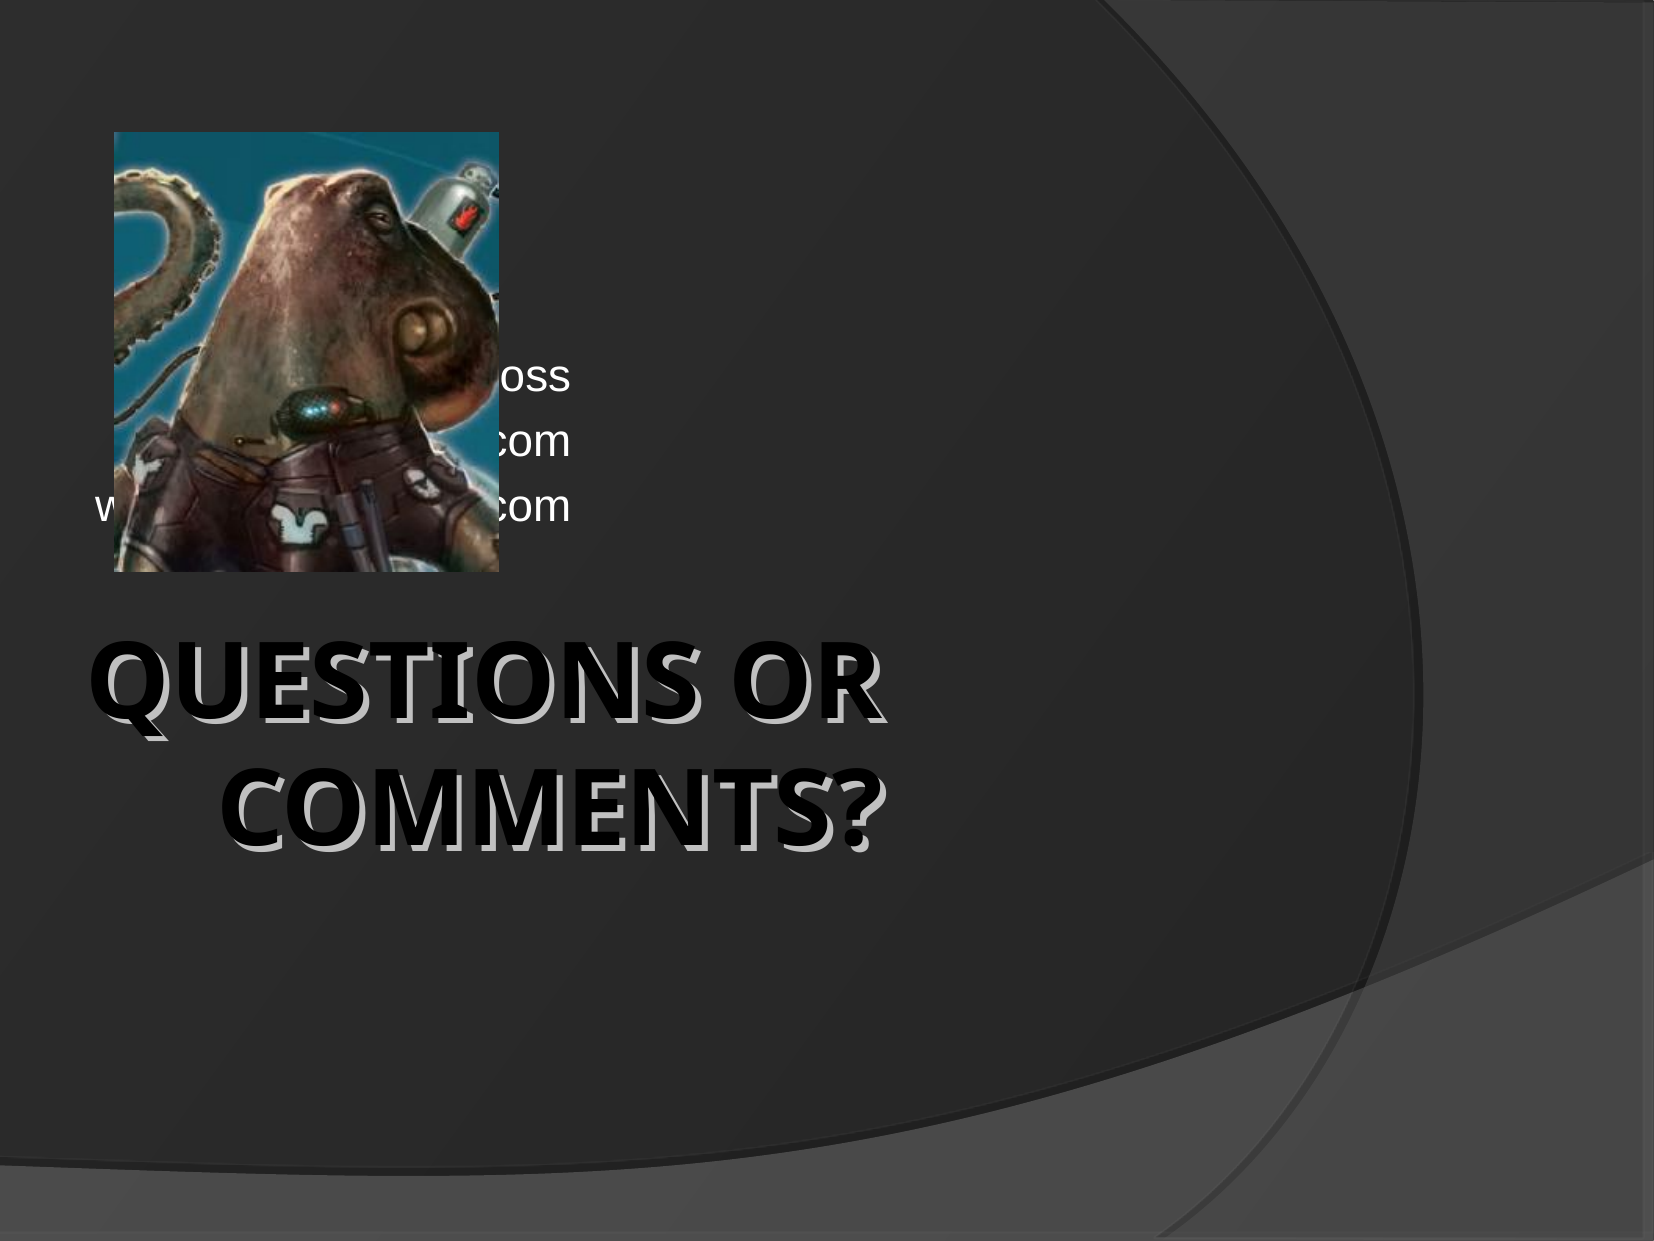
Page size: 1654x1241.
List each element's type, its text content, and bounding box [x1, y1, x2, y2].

subtitle Brian Cross kylleran@yahoo.com www.eclipsephase.com [78, 279, 1251, 597]
title Questions or Comments? [77, 603, 1250, 1020]
picture [114, 132, 499, 572]
